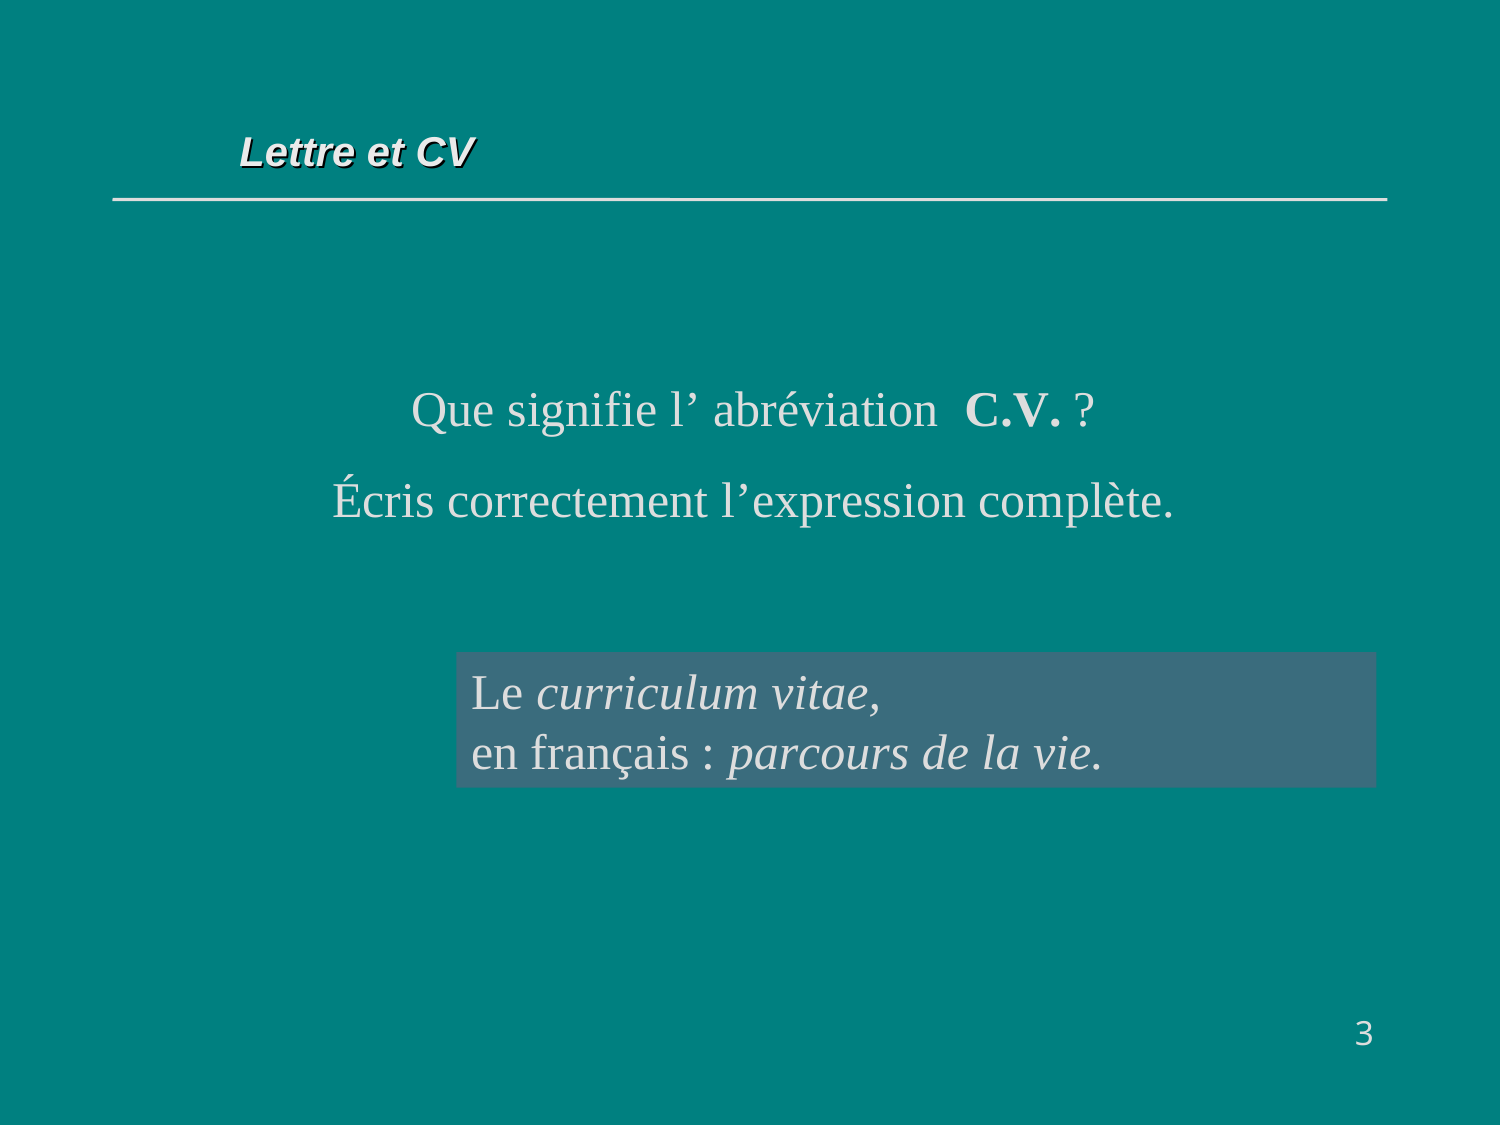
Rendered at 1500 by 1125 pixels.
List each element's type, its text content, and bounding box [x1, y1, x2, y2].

text_box Que signifie l’ abréviation C.V. ? Écris correctement l’expression complète. [182, 368, 1338, 536]
text_box Le curriculum vitae, en français : parcours de la vie. [456, 652, 1377, 788]
text_box Lettre et CV [224, 116, 489, 183]
